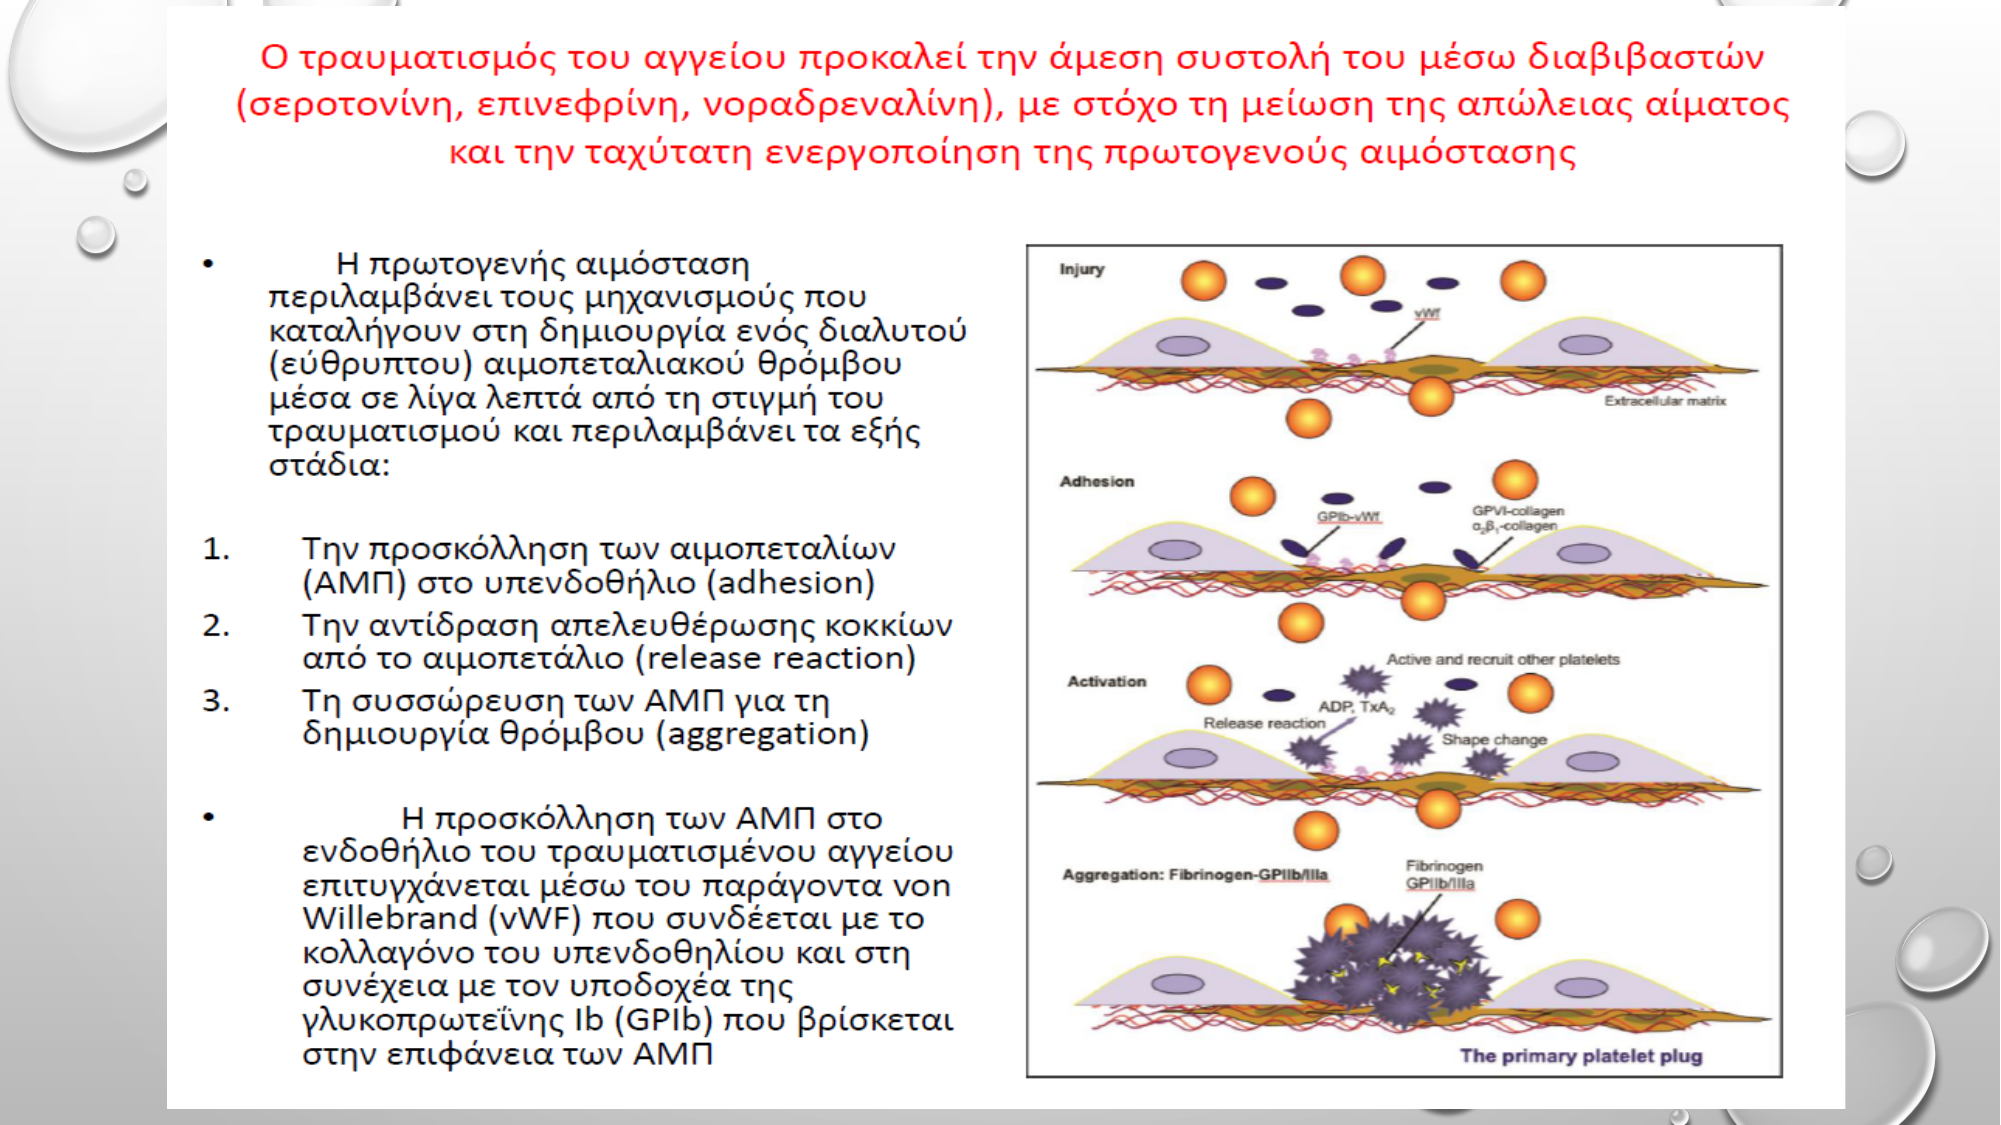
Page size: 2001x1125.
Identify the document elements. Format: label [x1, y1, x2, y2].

picture [167, 6, 1846, 1109]
